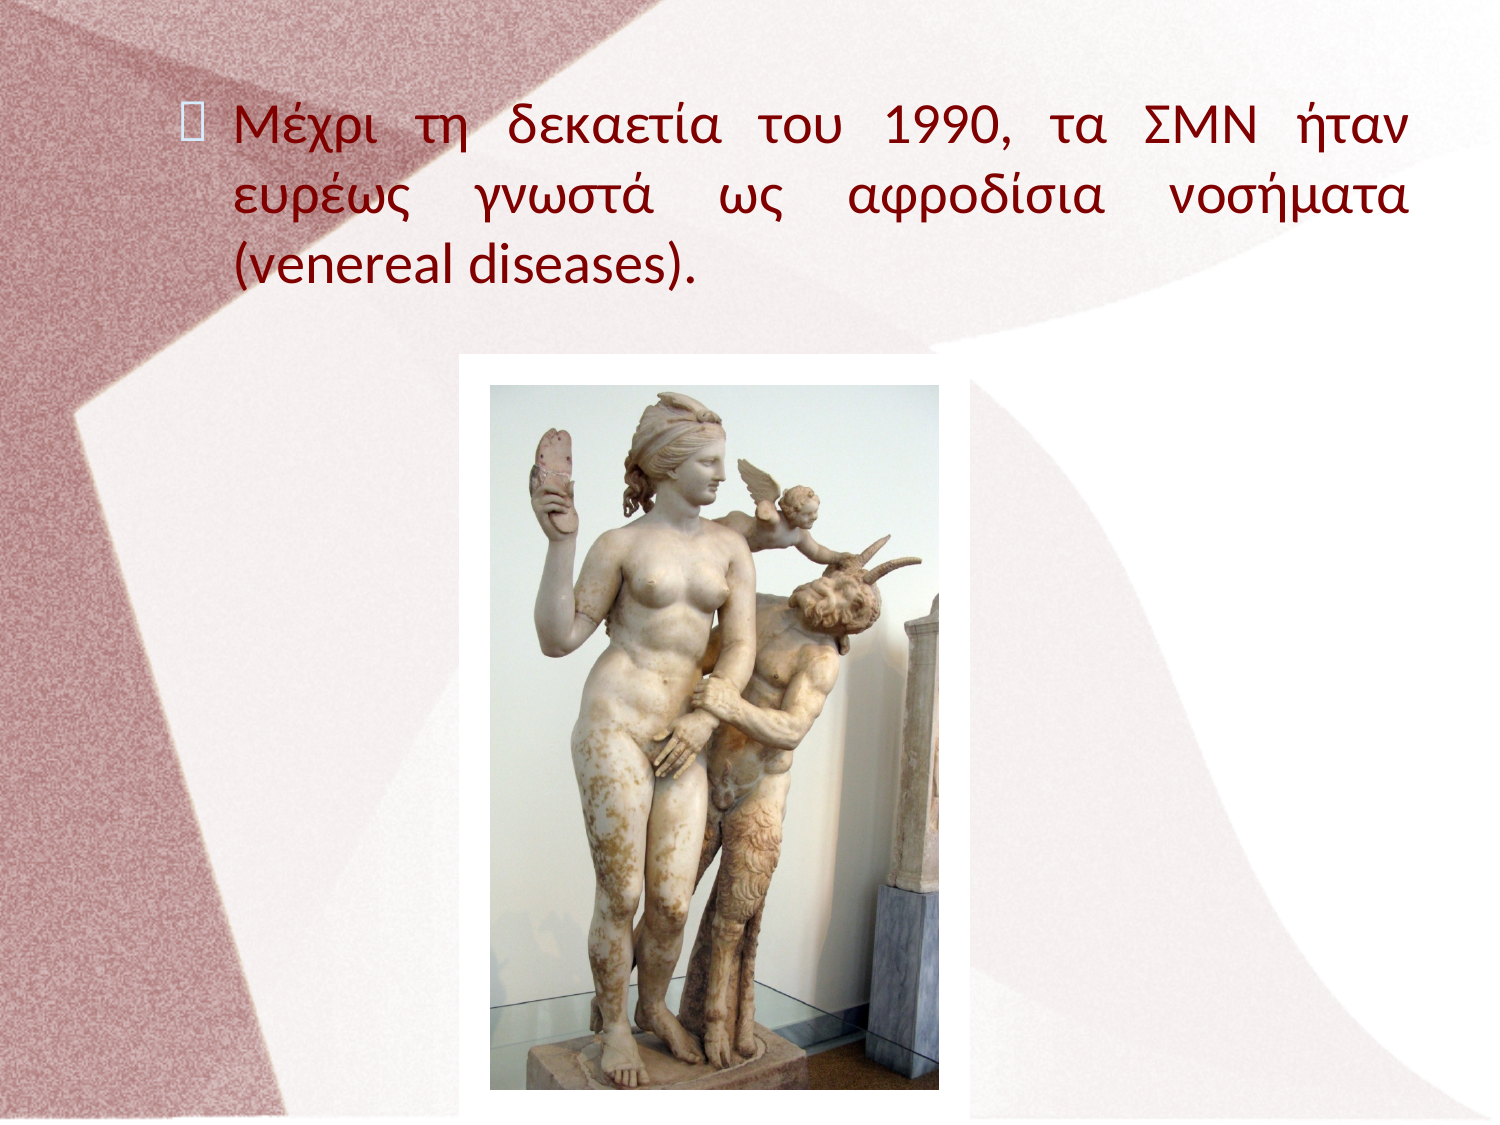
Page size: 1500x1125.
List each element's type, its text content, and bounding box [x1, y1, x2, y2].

picture [0, 0, 1500, 1125]
list Μέχρι τη δεκαετία του 1990, τα ΣΜΝ ήταν ευρέως γνωστά ως αφροδίσια νοσήματα (venereal diseases). [150, 78, 1425, 1043]
